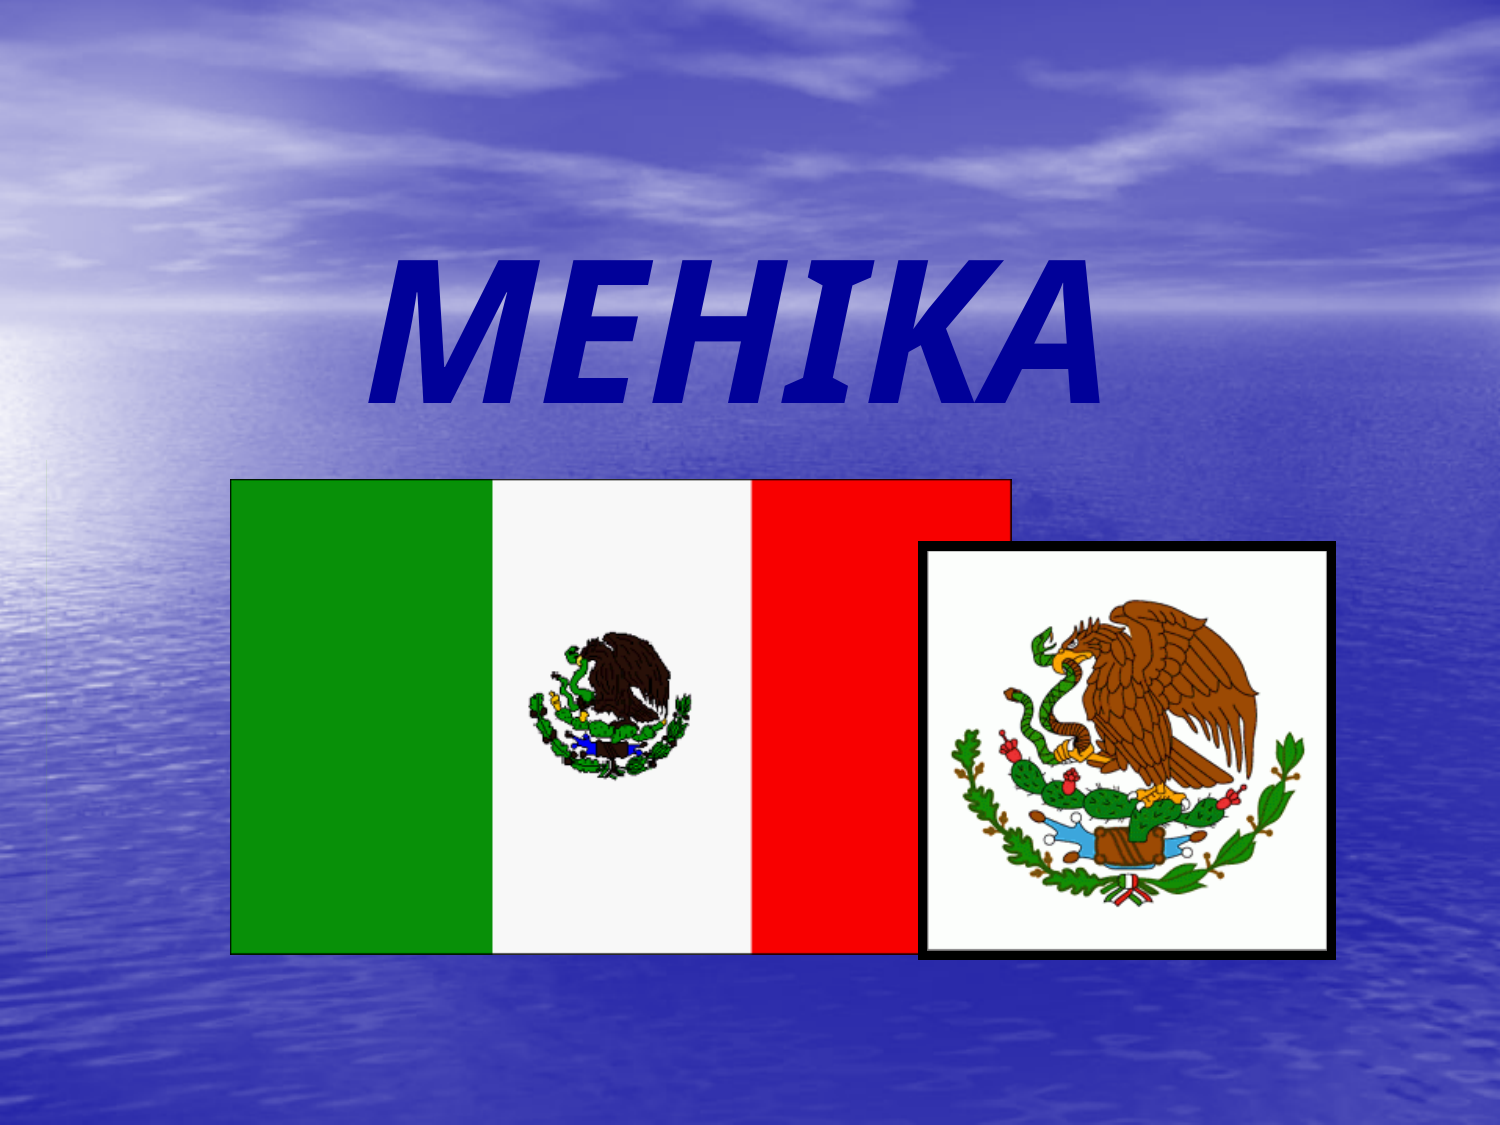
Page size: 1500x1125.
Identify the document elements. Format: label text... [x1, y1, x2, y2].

text_box MEHIKA [348, 196, 1110, 441]
picture [0, 0, 1500, 1125]
